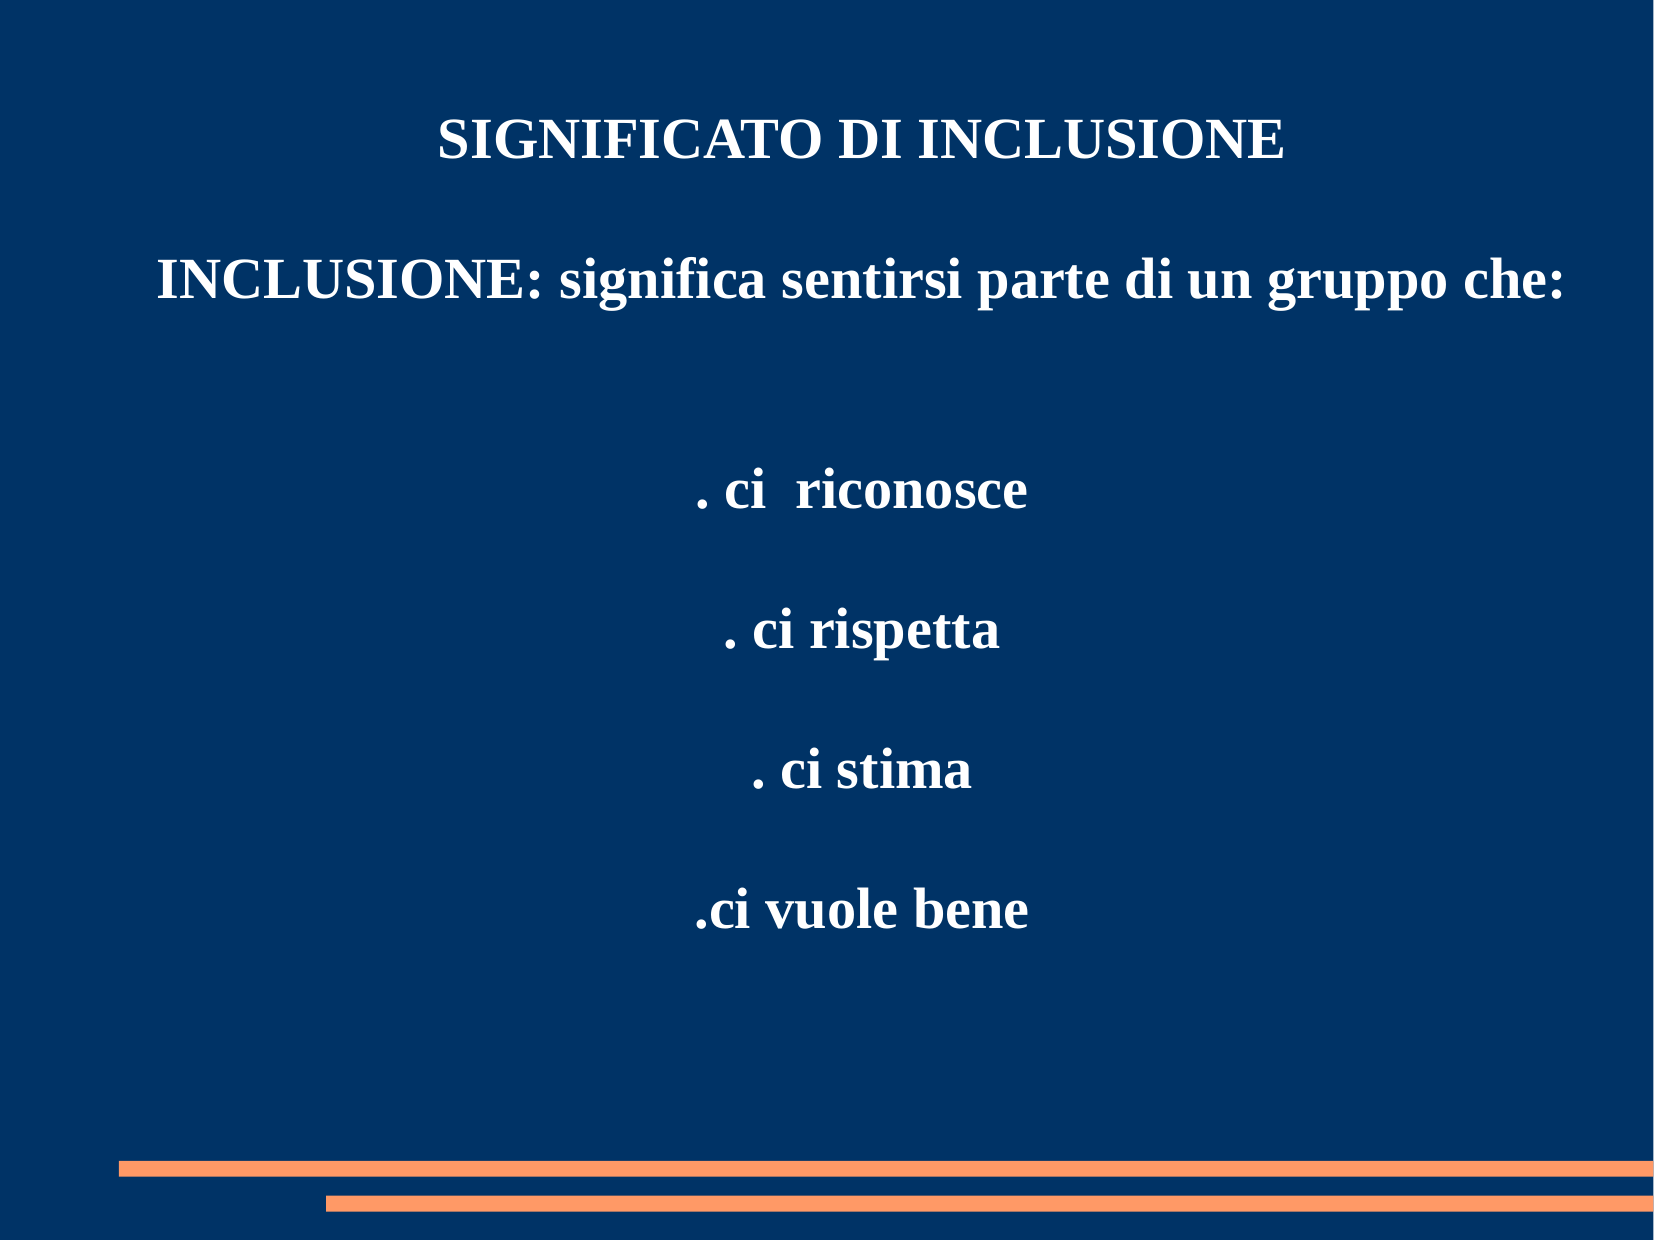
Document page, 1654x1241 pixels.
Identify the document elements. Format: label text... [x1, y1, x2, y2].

text_box SIGNIFICATO DI INCLUSIONE INCLUSIONE: significa sentirsi parte di un gruppo che: . ci riconosce . ci rispetta . ci stima .ci vuole bene [35, 92, 1654, 1228]
